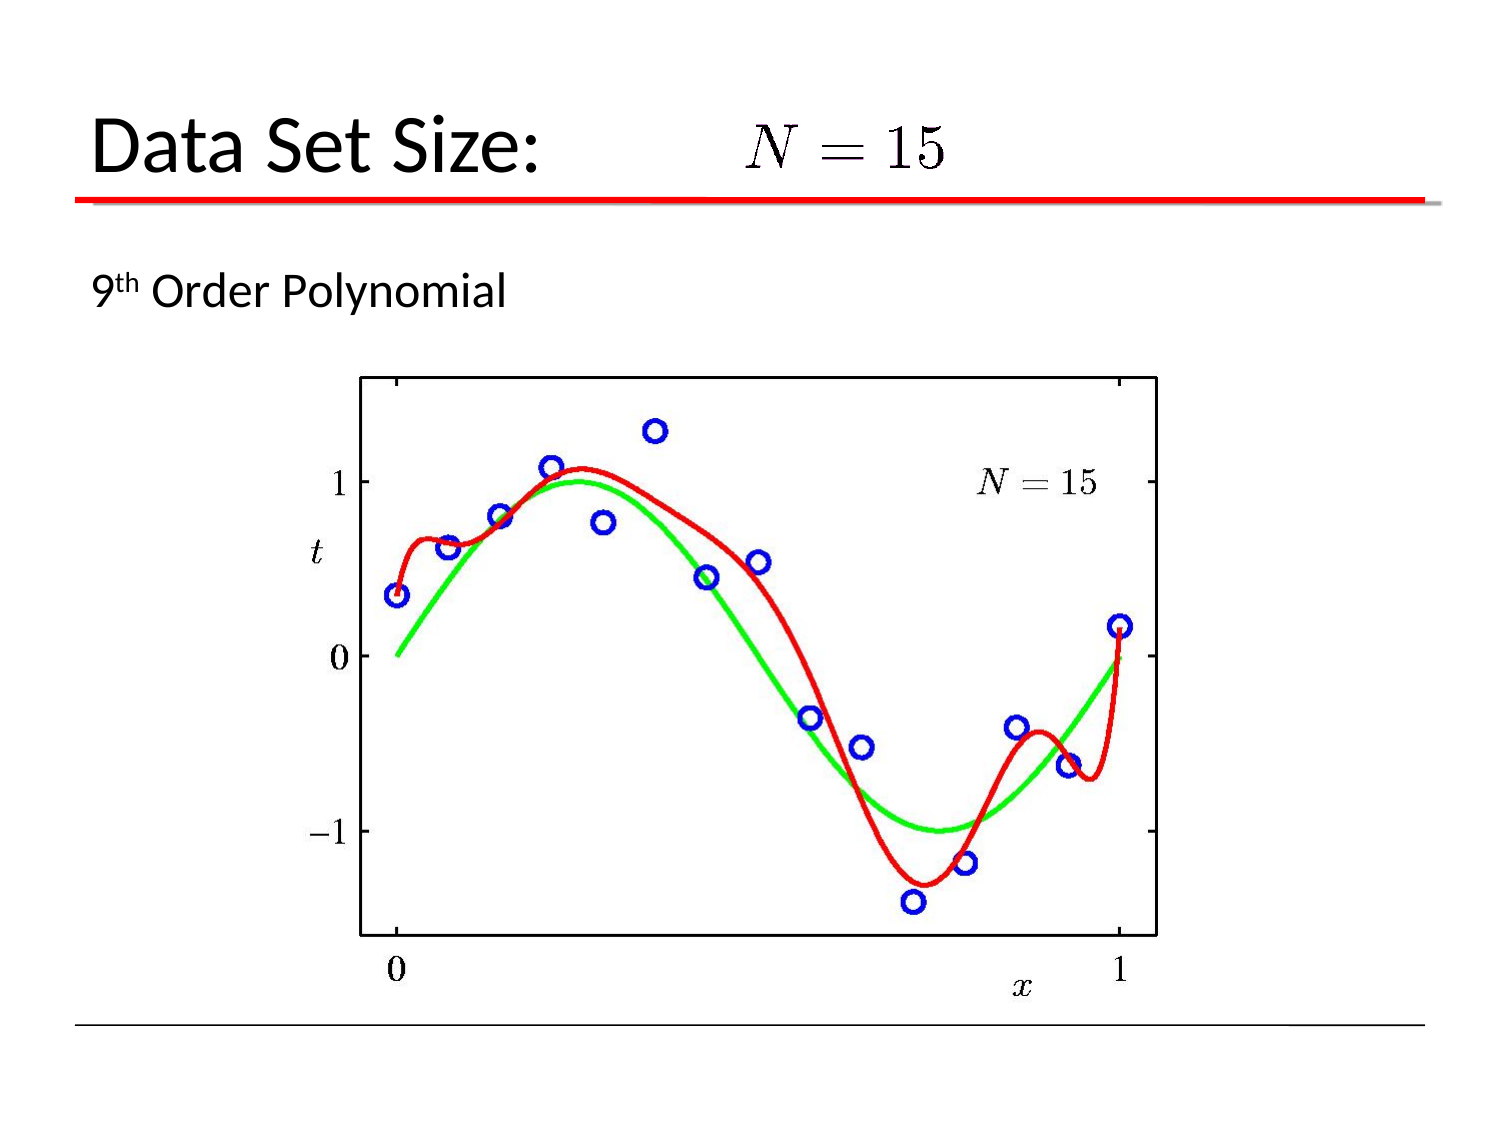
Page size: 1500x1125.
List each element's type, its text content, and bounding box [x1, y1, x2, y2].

title Data Set Size: [75, 45, 1426, 233]
picture [739, 118, 947, 175]
text_box 9th Order Polynomial [75, 249, 1426, 326]
picture [295, 362, 1171, 1013]
